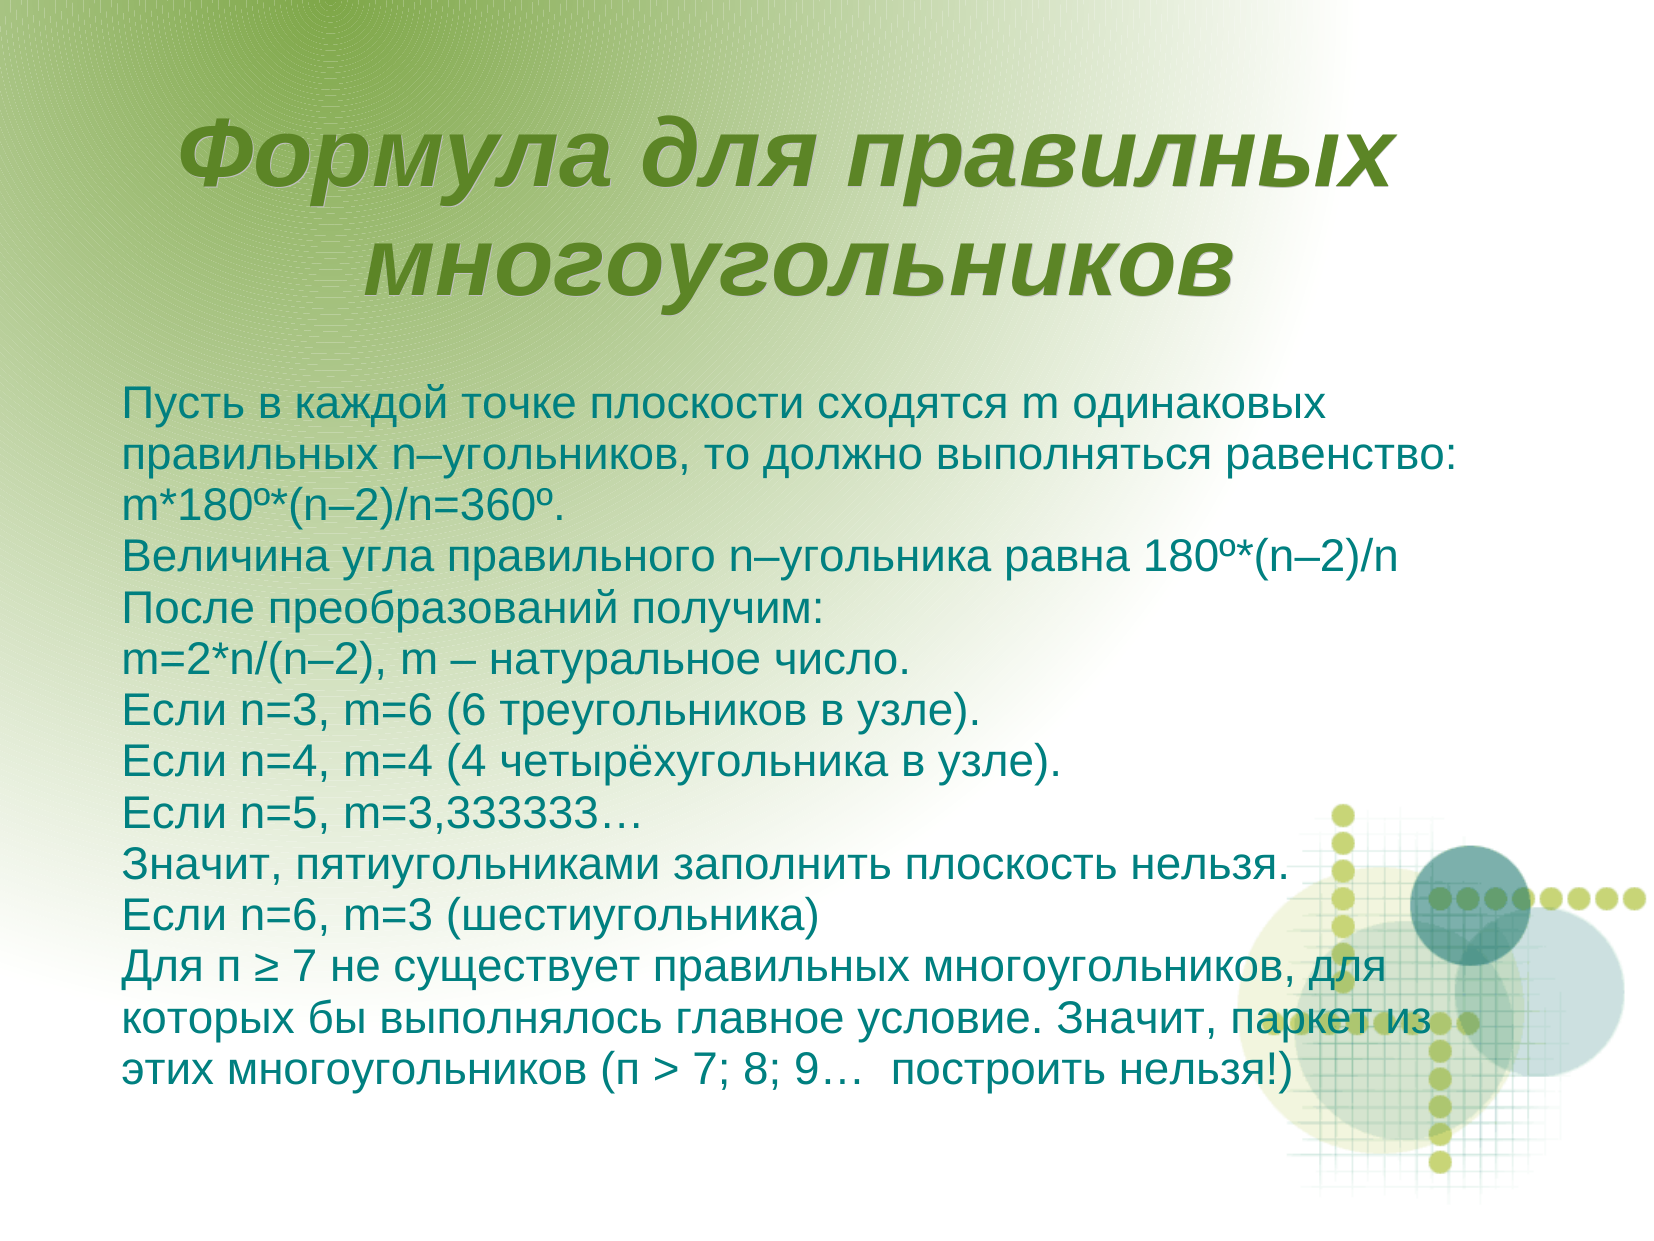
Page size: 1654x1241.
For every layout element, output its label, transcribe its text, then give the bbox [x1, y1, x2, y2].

title Формула для правилных многоугольников [93, 98, 1506, 317]
subtitle Пусть в каждой точке плоскости сходятся m одинаковых правильных n–угольников, то должно выполняться равенство: m*180º*(n–2)/n=360º. Величина угла правильного n–угольника равна 180º*(n–2)/n После преобразований получим: m=2*n/(n–2), m – натуральное число. Если n=3, m=6 (6 треугольников в узле). Если n=4, m=4 (4 четырёхугольника в узле). Если n=5, m=3,333333… Значит, пятиугольниками заполнить плоскость нельзя. Если n=6, m=3 (шестиугольника) Для п ≥ 7 не существует правильных многоугольников, для которых бы выполнялось главное условие. Значит, паркет из этих многоугольников (п > 7; 8; 9… построить нельзя!) [121, 344, 1534, 1127]
picture [1224, 792, 1654, 1211]
